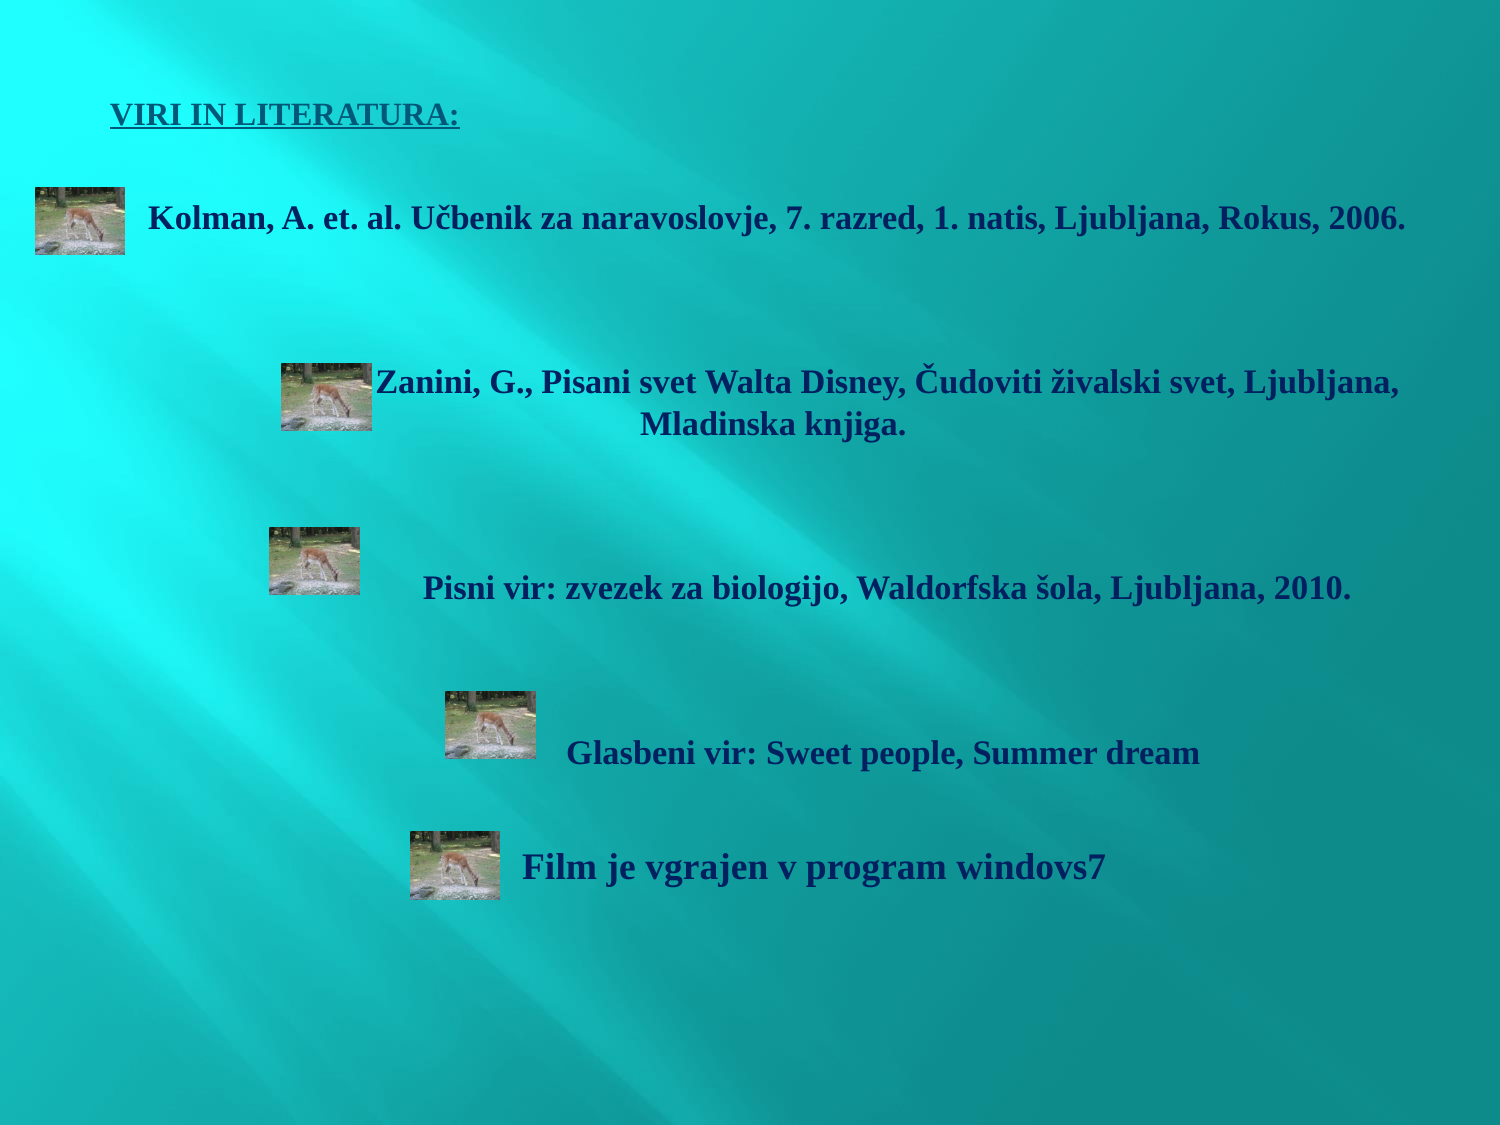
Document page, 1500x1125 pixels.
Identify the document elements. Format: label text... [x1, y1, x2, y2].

text_box Film je vgrajen v program windovs7 [492, 843, 1137, 895]
picture [0, 0, 1500, 1125]
subtitle Kolman, A. et. al. Učbenik za naravoslovje, 7. razred, 1. natis, Ljubljana, Rokus, 2006. Zanini, G., Pisani svet Walta Disney, Čudoviti živalski svet, Ljubljana, Mladinska knjiga. Pisni vir: zvezek za biologijo, Waldorfska šola, Ljubljana, 2010. Glasbeni vir: Sweet people, Summer dream [105, 187, 1442, 835]
title Viri in literatura: [46, 46, 504, 187]
